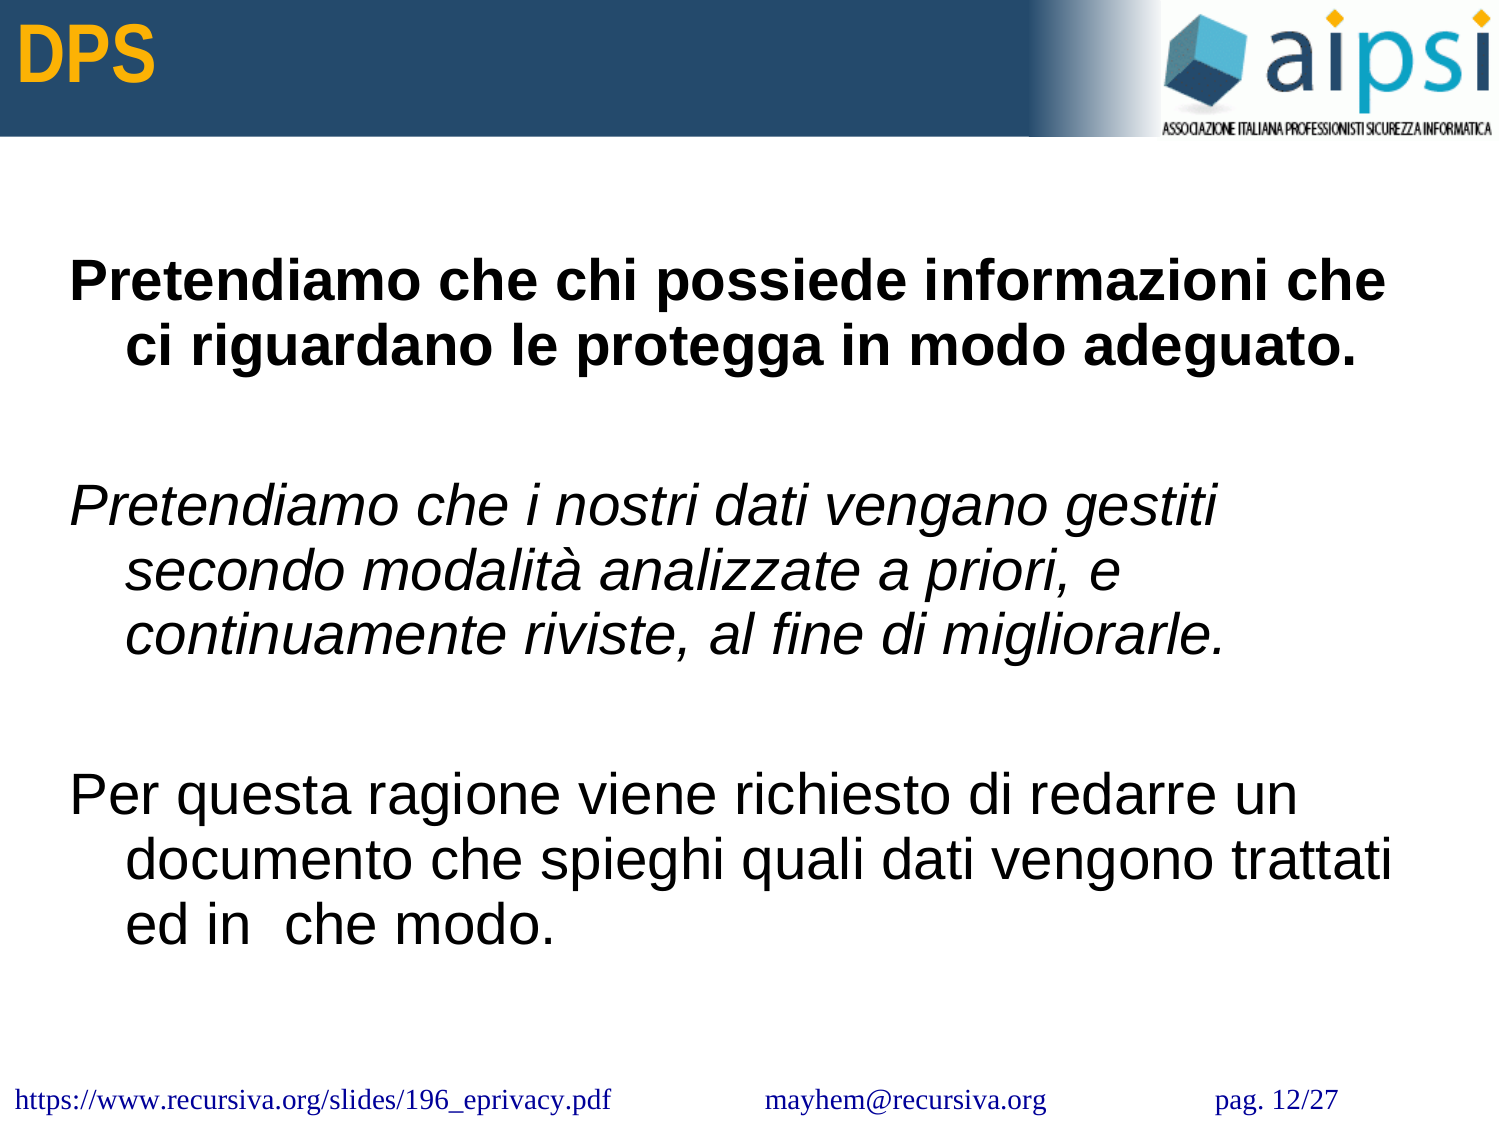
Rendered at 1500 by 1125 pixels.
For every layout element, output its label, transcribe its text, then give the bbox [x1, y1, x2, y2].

list Pretendiamo che chi possiede informazioni che ci riguardano le protegga in modo adeguato. Pretendiamo che i nostri dati vengano gestiti secondo modalità analizzate a priori, e continuamente riviste, al fine di migliorarle. Per questa ragione viene richiesto di redarre un documento che spieghi quali dati vengono trattati ed in che modo. [69, 248, 1420, 991]
title DPS [16, 0, 1116, 141]
picture [1157, 0, 1499, 141]
